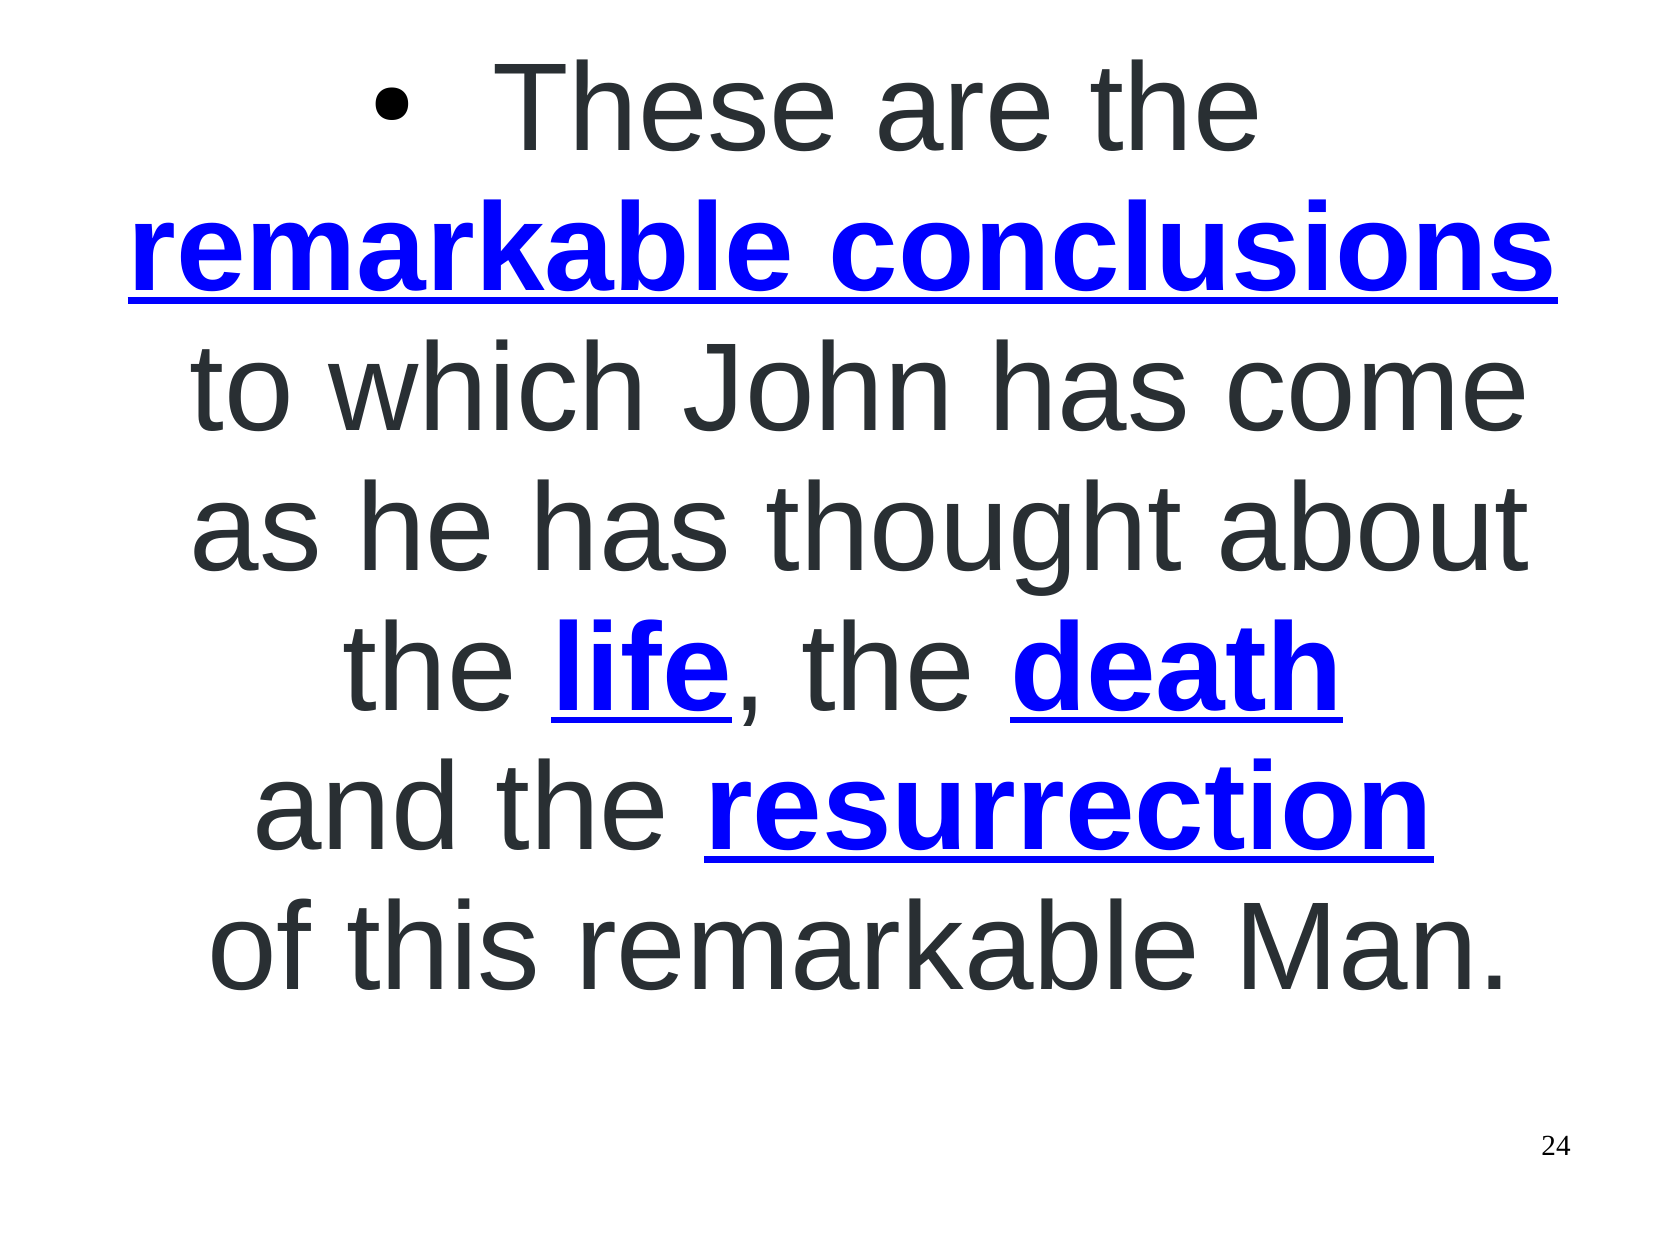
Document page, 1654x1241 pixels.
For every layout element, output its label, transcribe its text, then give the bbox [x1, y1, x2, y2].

list These are the remarkable conclusions to which John has come as he has thought about the life, the death and the resurrection of this remarkable Man. [37, 37, 1613, 1238]
